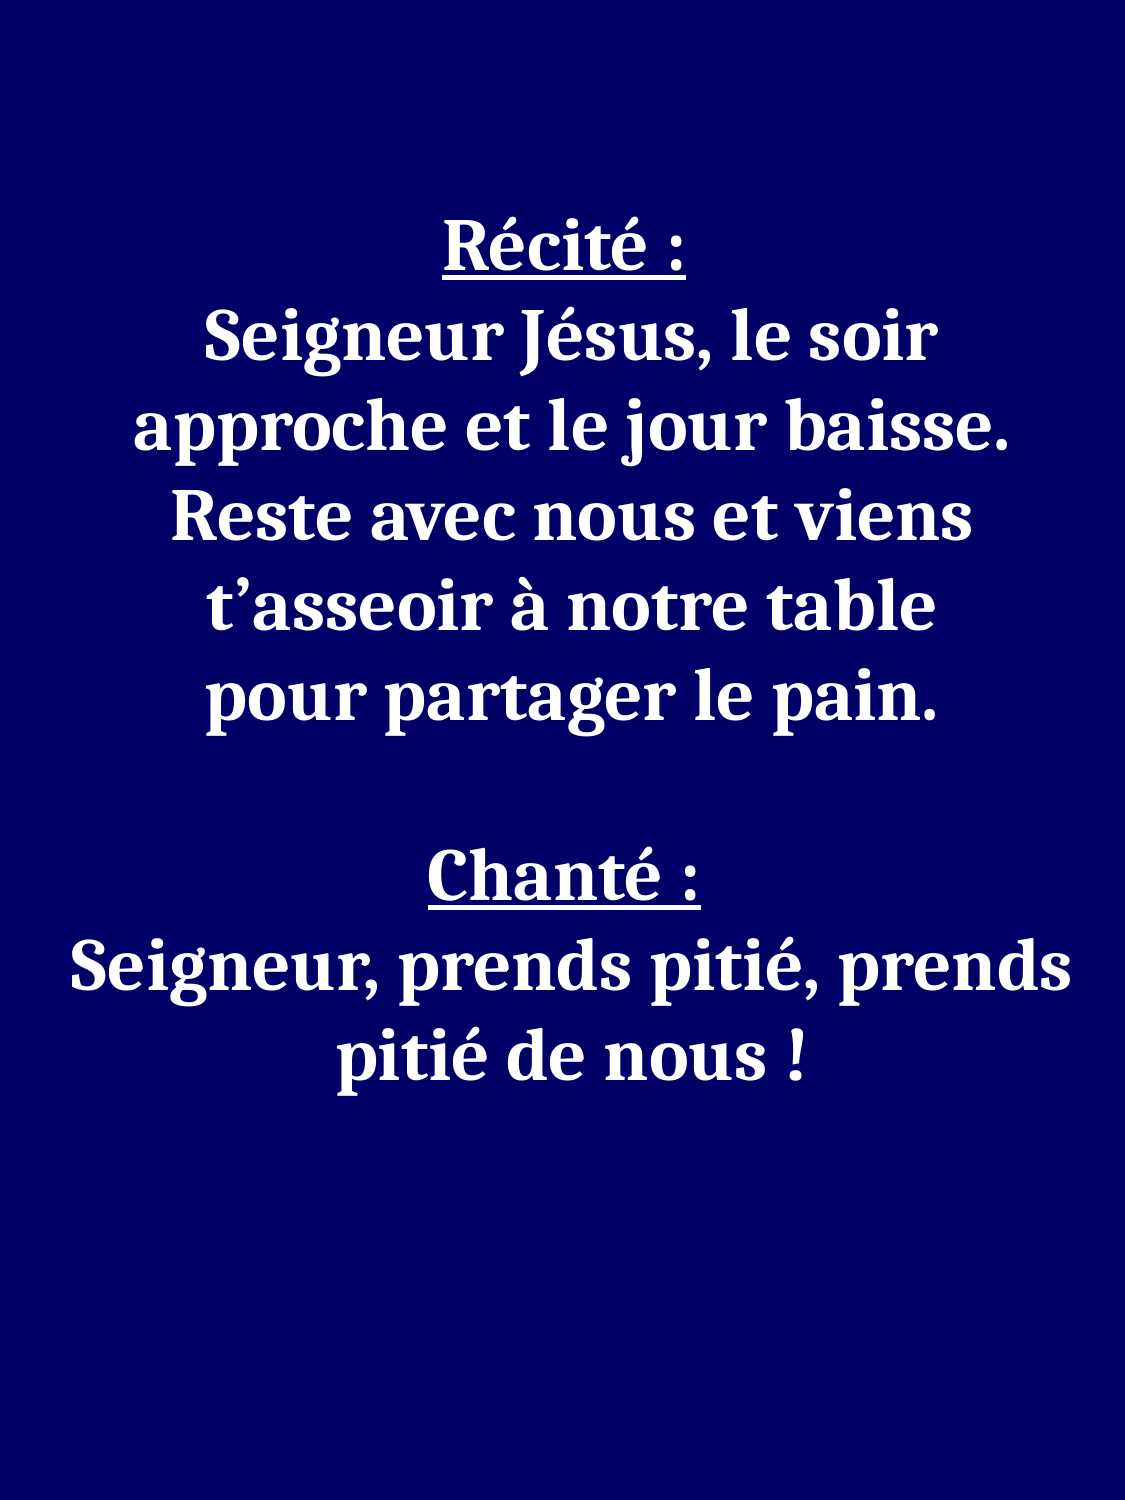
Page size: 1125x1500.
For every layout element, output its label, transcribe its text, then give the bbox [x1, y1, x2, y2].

text_box Récité : Seigneur Jésus, le soir approche et le jour baisse. Reste avec nous et viens t’asseoir à notre table pour partager le pain. Chanté : Seigneur, prends pitié, prends pitié de nous ! [47, 187, 1099, 1140]
